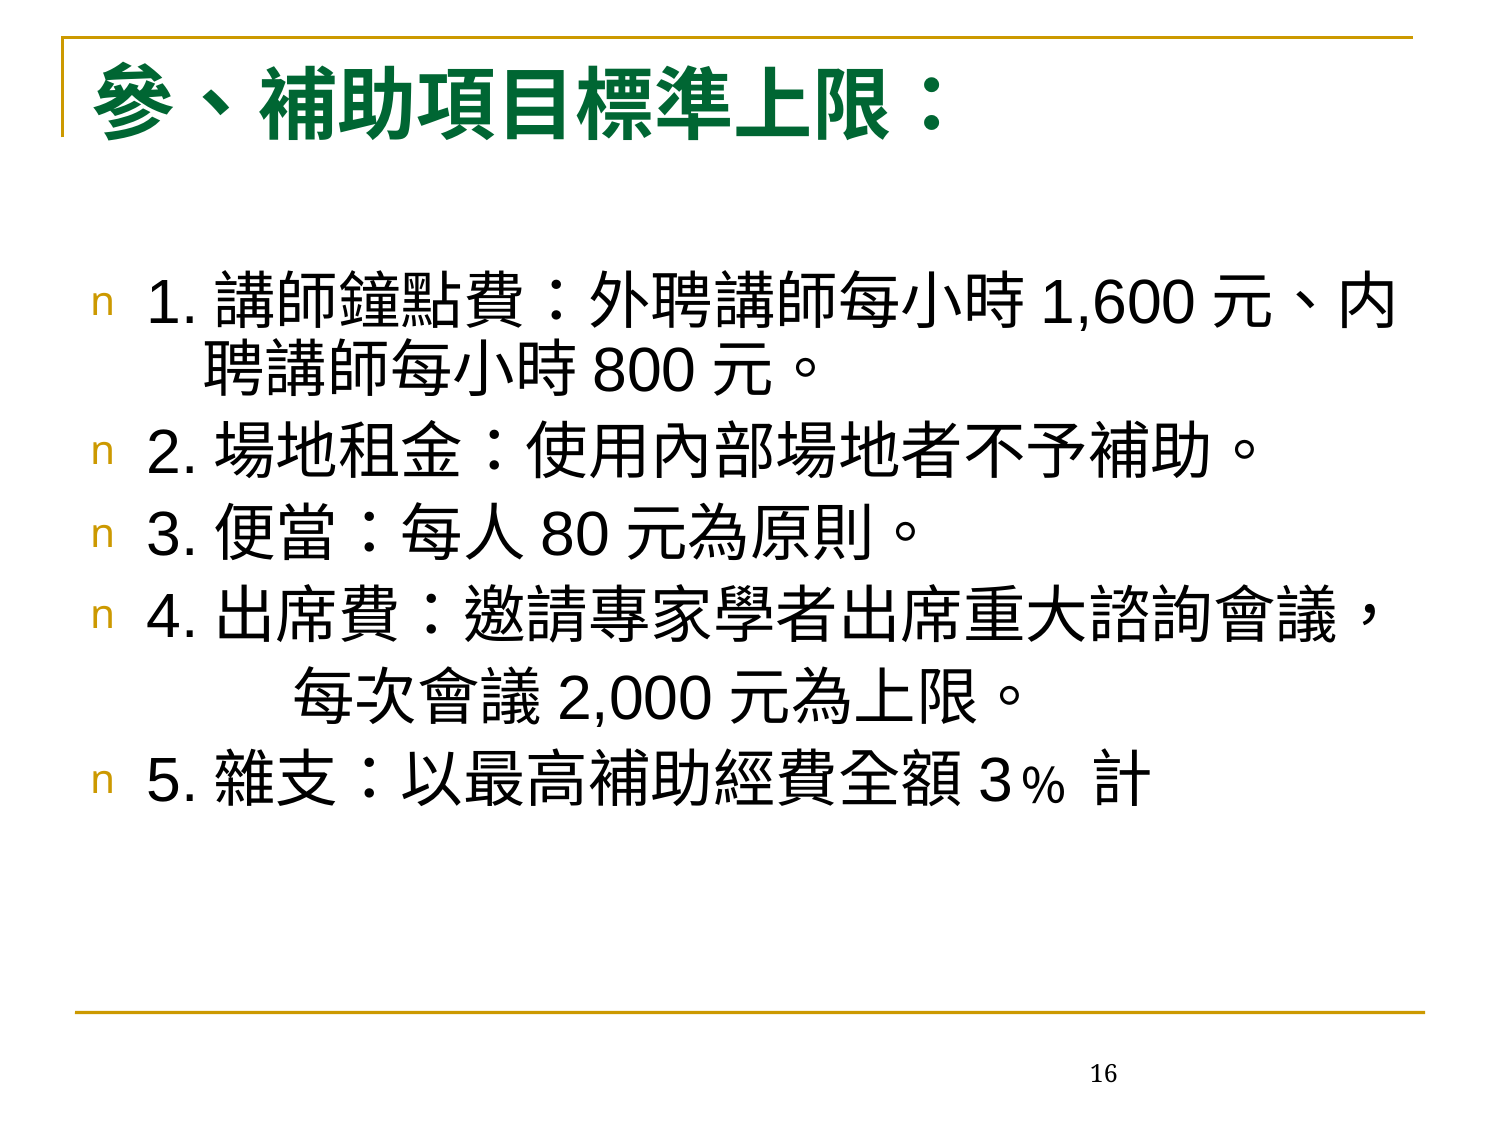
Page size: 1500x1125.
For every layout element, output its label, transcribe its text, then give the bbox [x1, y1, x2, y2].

list 1.講師鐘點費：外聘講師每小時1,600元、内聘講師每小時800元。 2.場地租金：使用內部場地者不予補助。 3.便當：每人80元為原則。 4.出席費：邀請專家學者出席重大諮詢會議， 每次會議2,000元為上限。 5.雜支：以最高補助經費全額3﹪計 [75, 262, 1426, 1006]
text_box [1074, 1024, 1426, 1100]
title 參、補助項目標準上限： [76, 42, 1427, 230]
